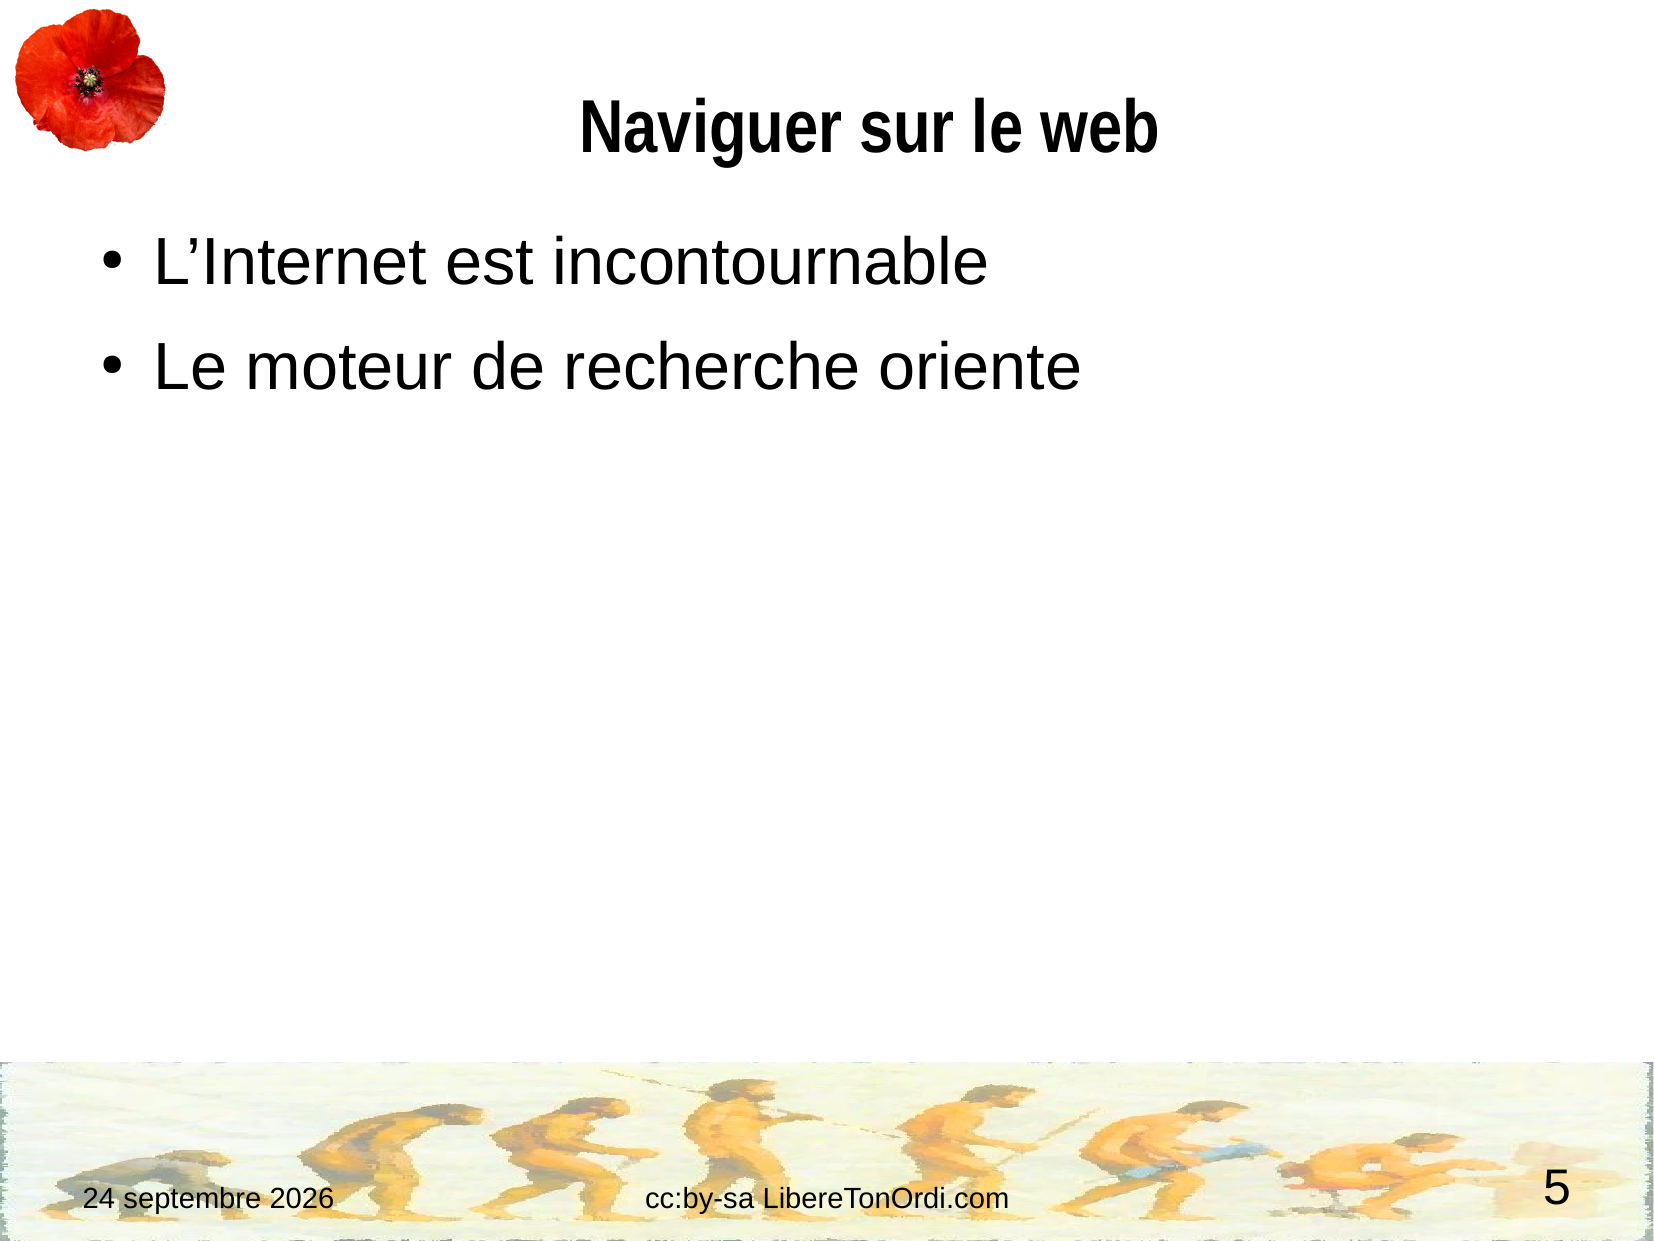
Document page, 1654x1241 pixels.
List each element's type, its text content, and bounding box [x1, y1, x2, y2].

title Naviguer sur le web [168, 49, 1571, 201]
list L’Internet est incontournable Le moteur de recherche oriente [82, 224, 1571, 1063]
picture [11, 5, 169, 154]
picture [0, 1062, 1654, 1241]
